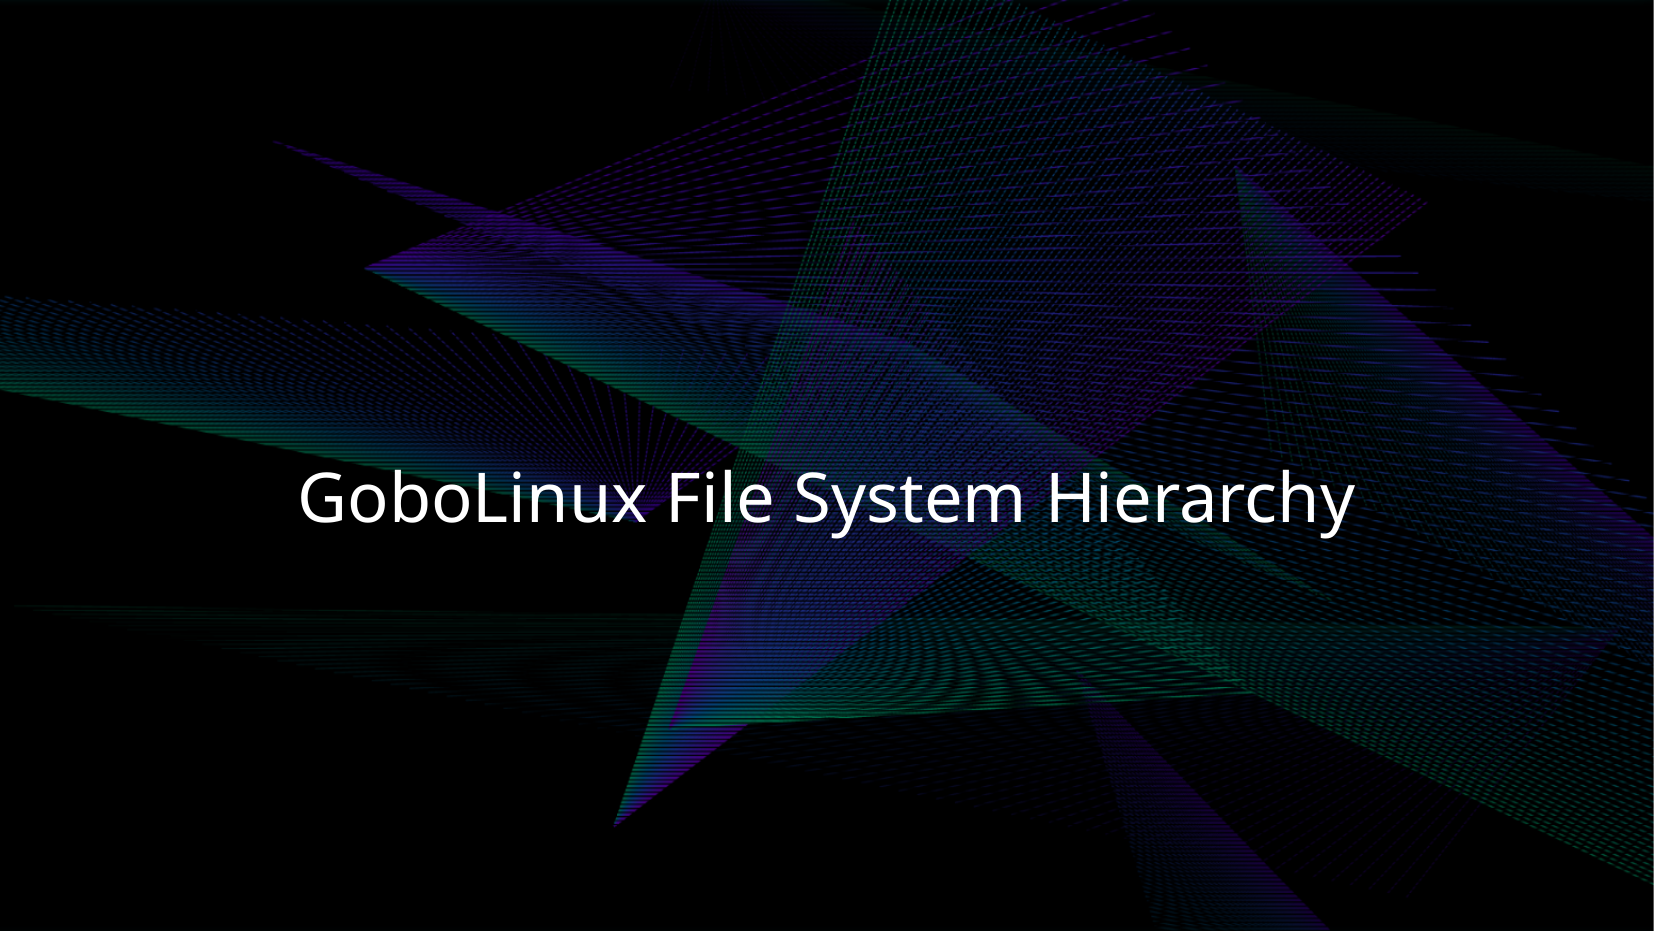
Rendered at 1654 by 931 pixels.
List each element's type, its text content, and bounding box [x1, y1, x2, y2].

picture [0, 0, 1654, 931]
list GoboLinux File System Hierarchy [82, 217, 1571, 758]
